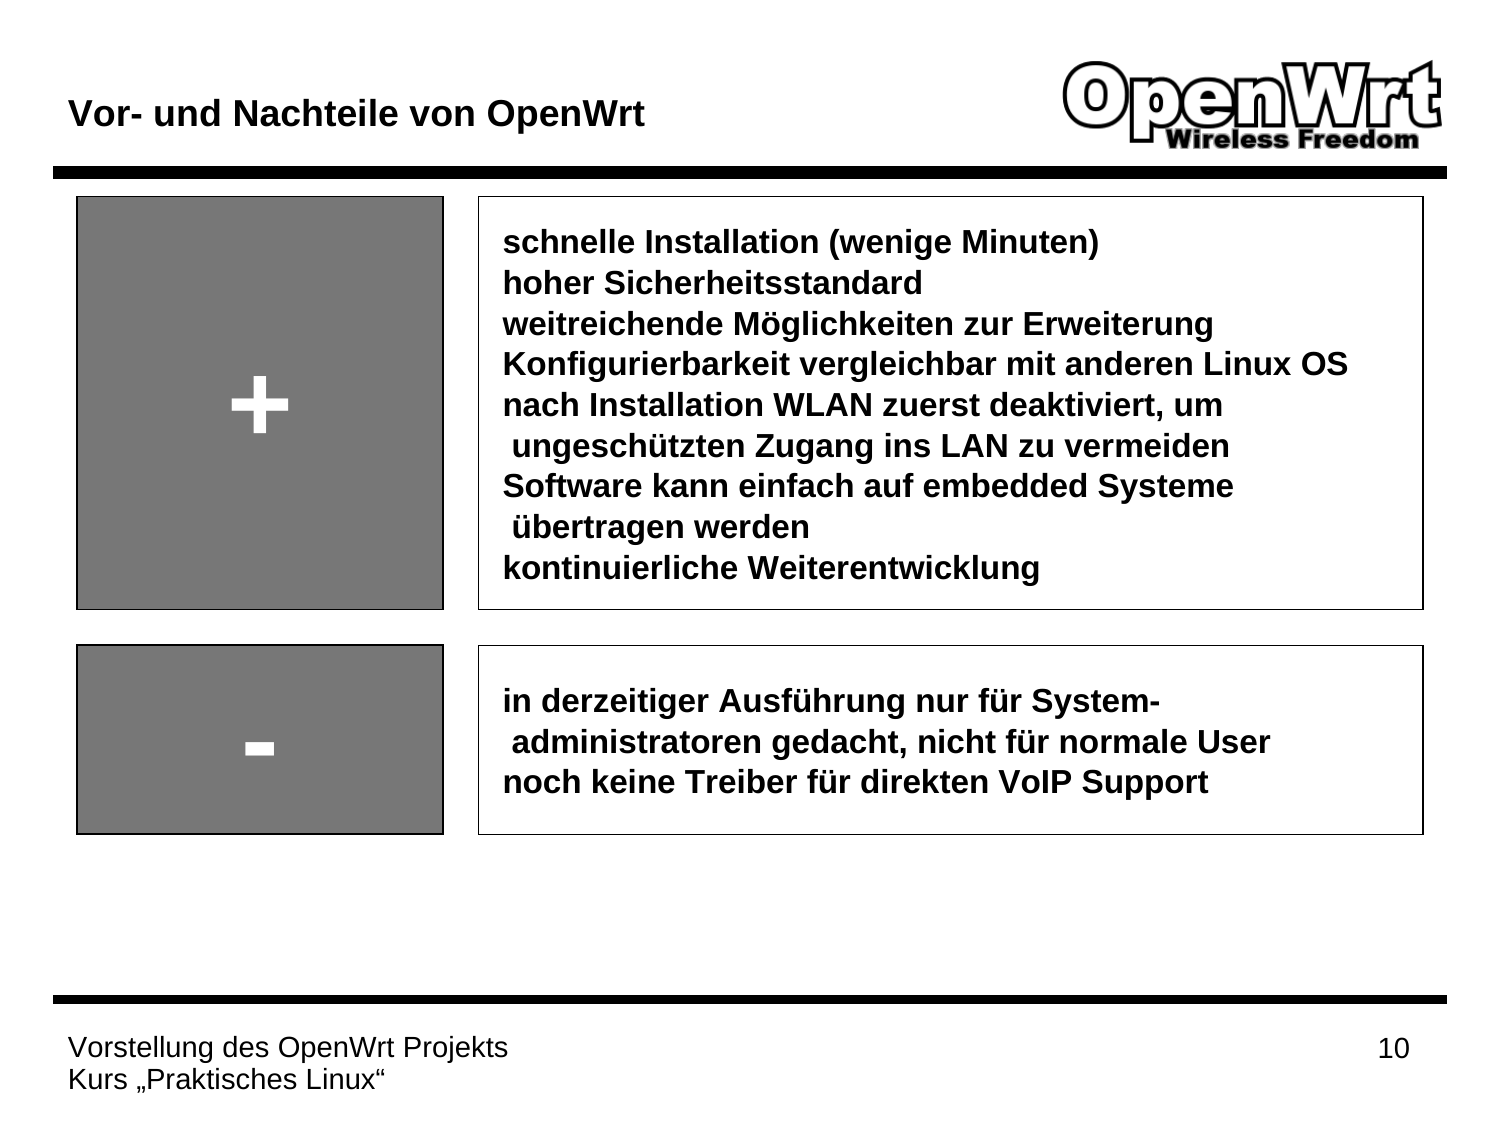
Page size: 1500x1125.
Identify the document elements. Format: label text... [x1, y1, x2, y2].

text_box + [76, 196, 443, 610]
text_box in derzeitiger Ausführung nur für System- administratoren gedacht, nicht für normale User noch keine Treiber für direkten VoIP Support [478, 645, 1424, 835]
title Vor- und Nachteile von OpenWrt [53, 53, 870, 173]
text_box - [76, 645, 443, 835]
picture [1057, 54, 1447, 154]
text_box schnelle Installation (wenige Minuten) hoher Sicherheitsstandard weitreichende Möglichkeiten zur Erweiterung Konfigurierbarkeit vergleichbar mit anderen Linux OS nach Installation WLAN zuerst deaktiviert, um ungeschützten Zugang ins LAN zu vermeiden Software kann einfach auf embedded Systeme übertragen werden kontinuierliche Weiterentwicklung [478, 196, 1424, 610]
